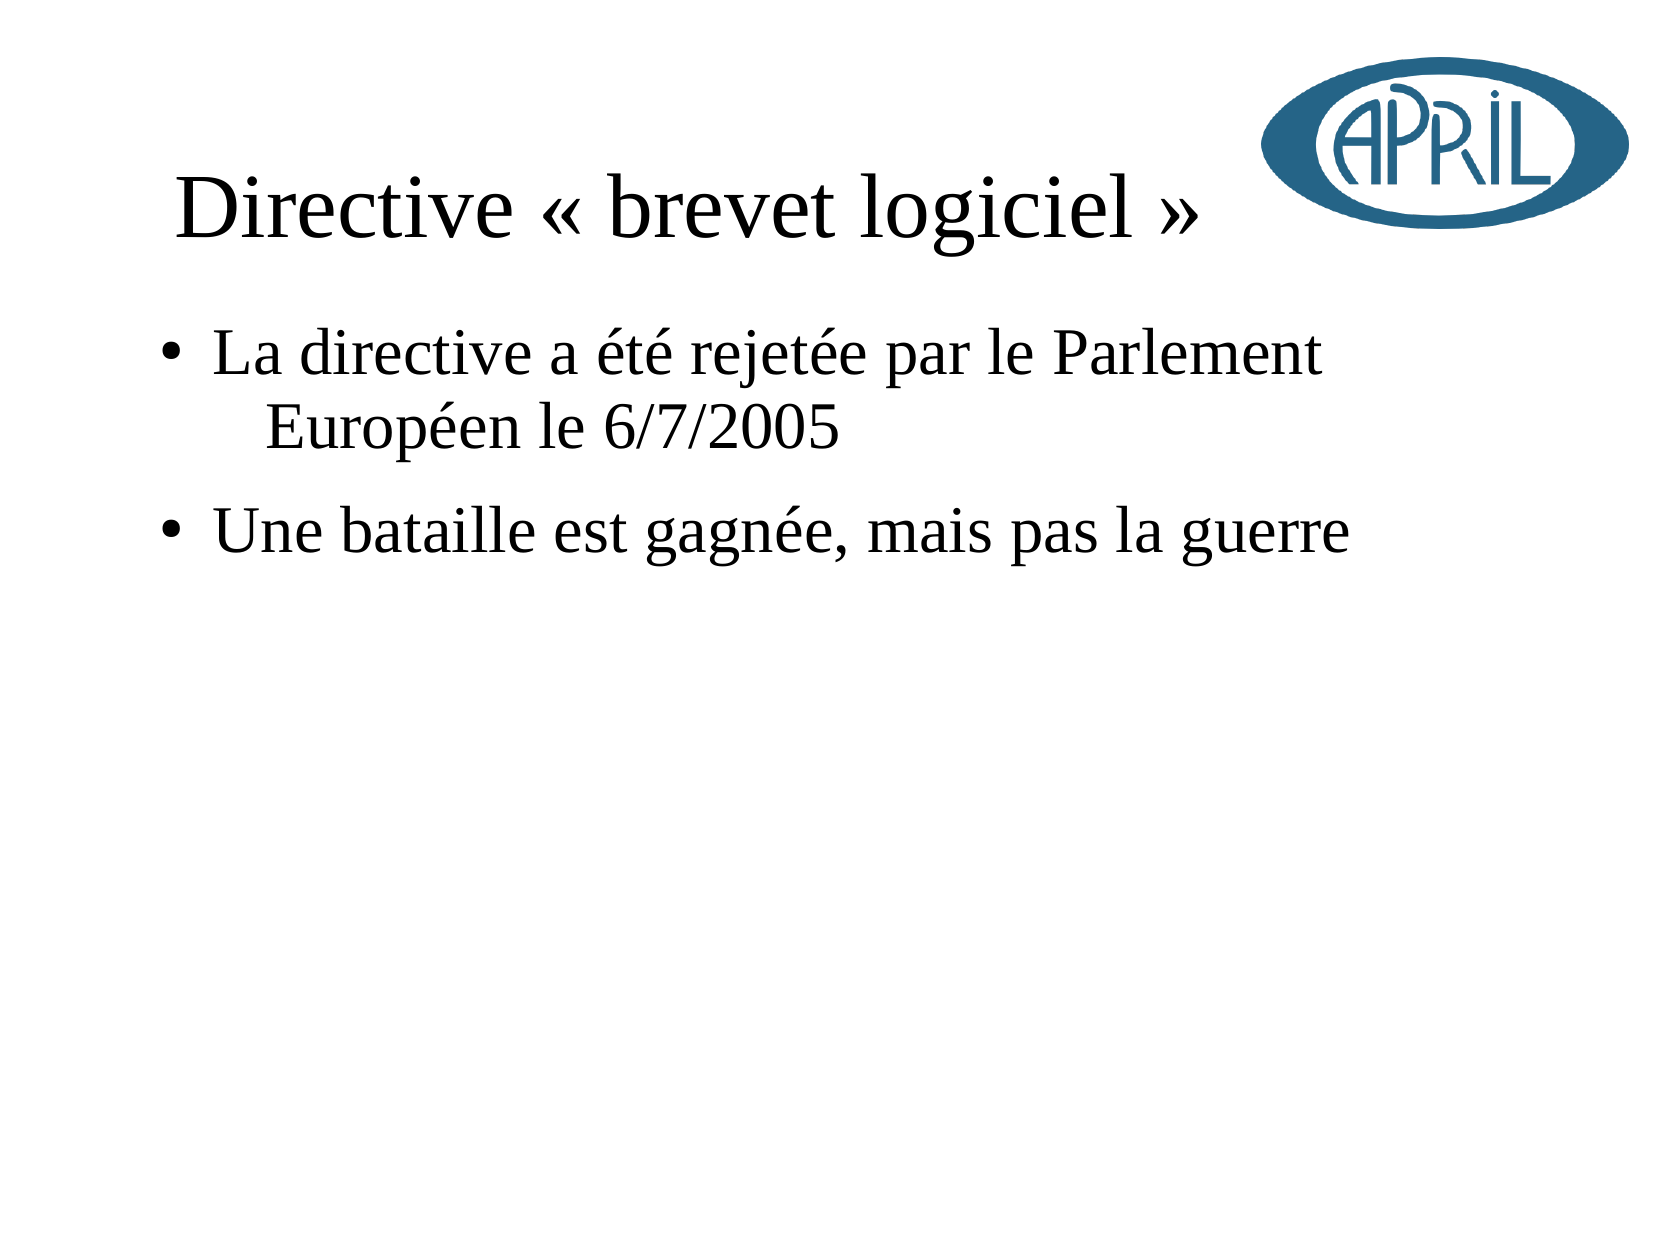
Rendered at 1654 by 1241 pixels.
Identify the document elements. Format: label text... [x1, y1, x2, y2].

picture [1261, 57, 1629, 229]
list La directive a été rejetée par le Parlement Européen le 6/7/2005 Une bataille est gagnée, mais pas la guerre [123, 315, 1536, 994]
title Directive « brevet logiciel » [121, 102, 1259, 311]
